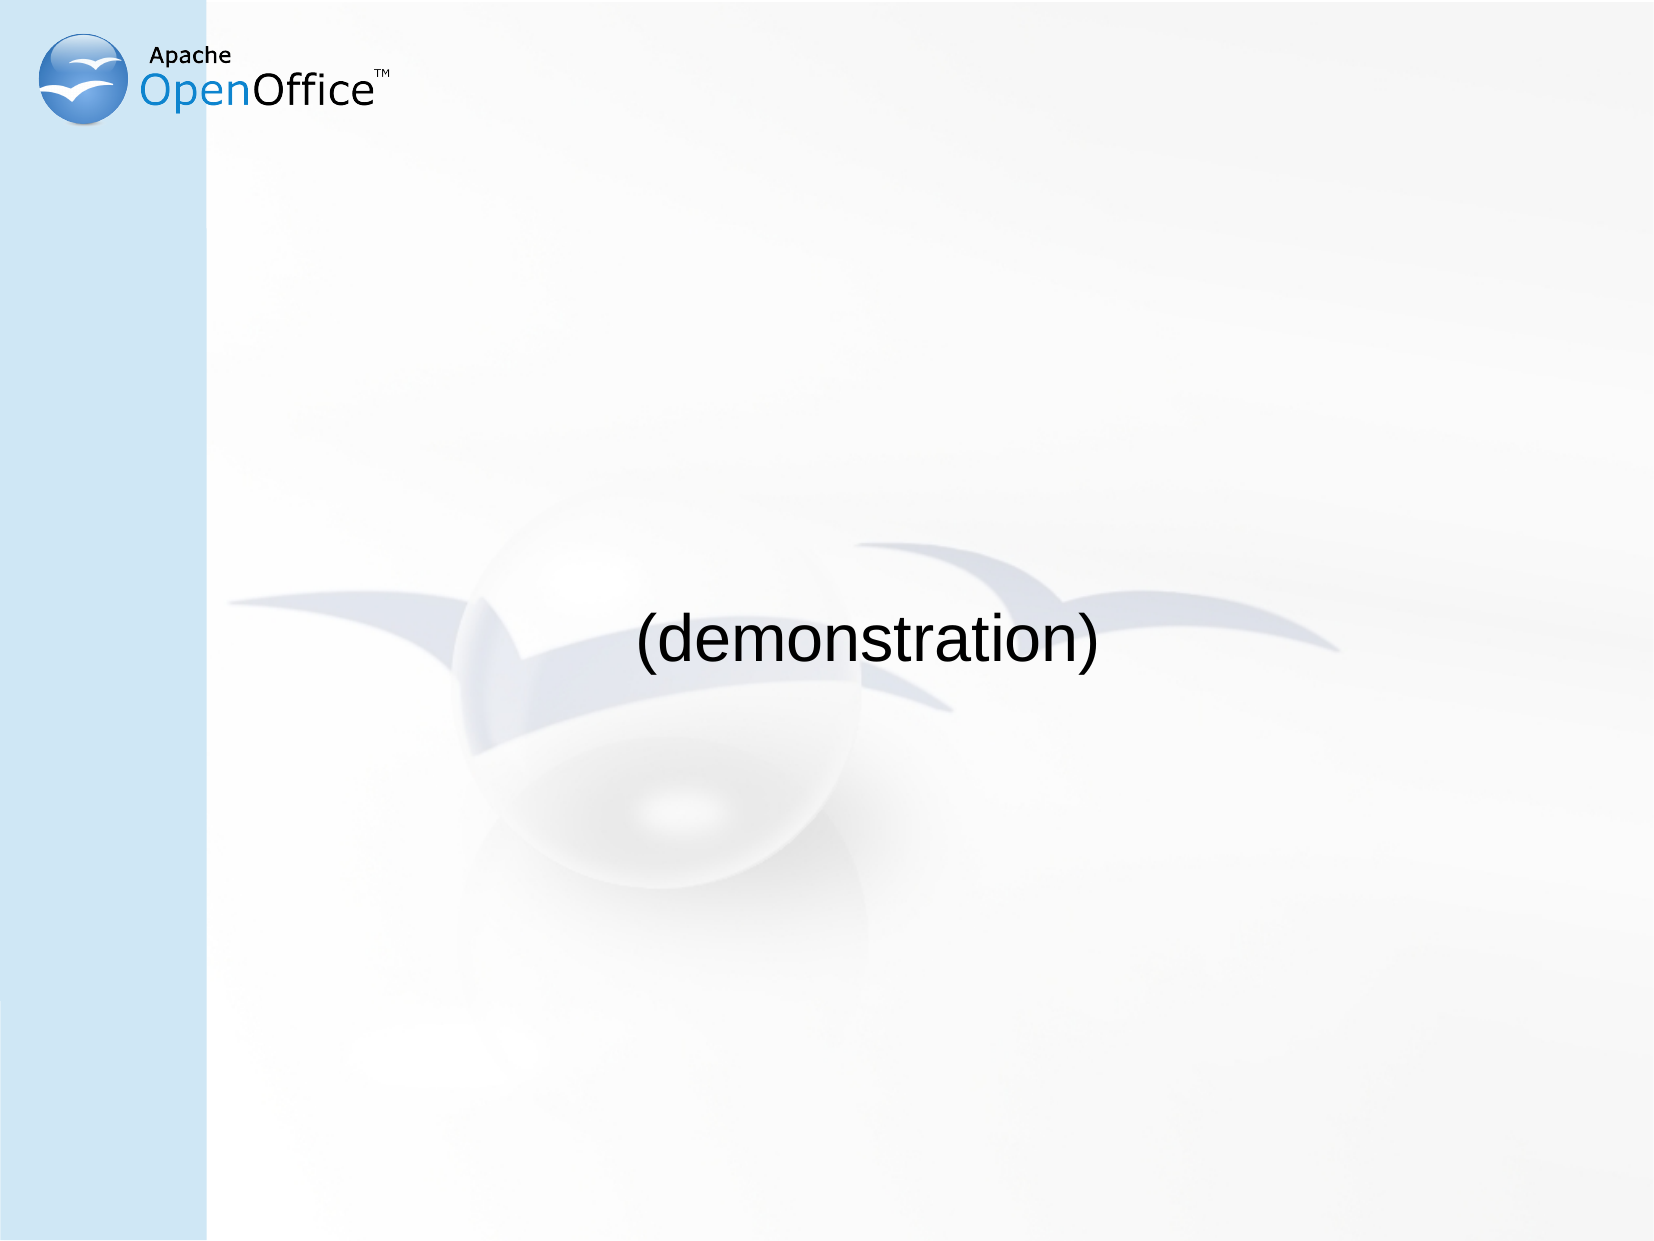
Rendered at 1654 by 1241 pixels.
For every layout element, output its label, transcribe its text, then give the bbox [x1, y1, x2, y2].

picture [35, 2, 1654, 1241]
subtitle (demonstration) [165, 108, 1571, 1168]
